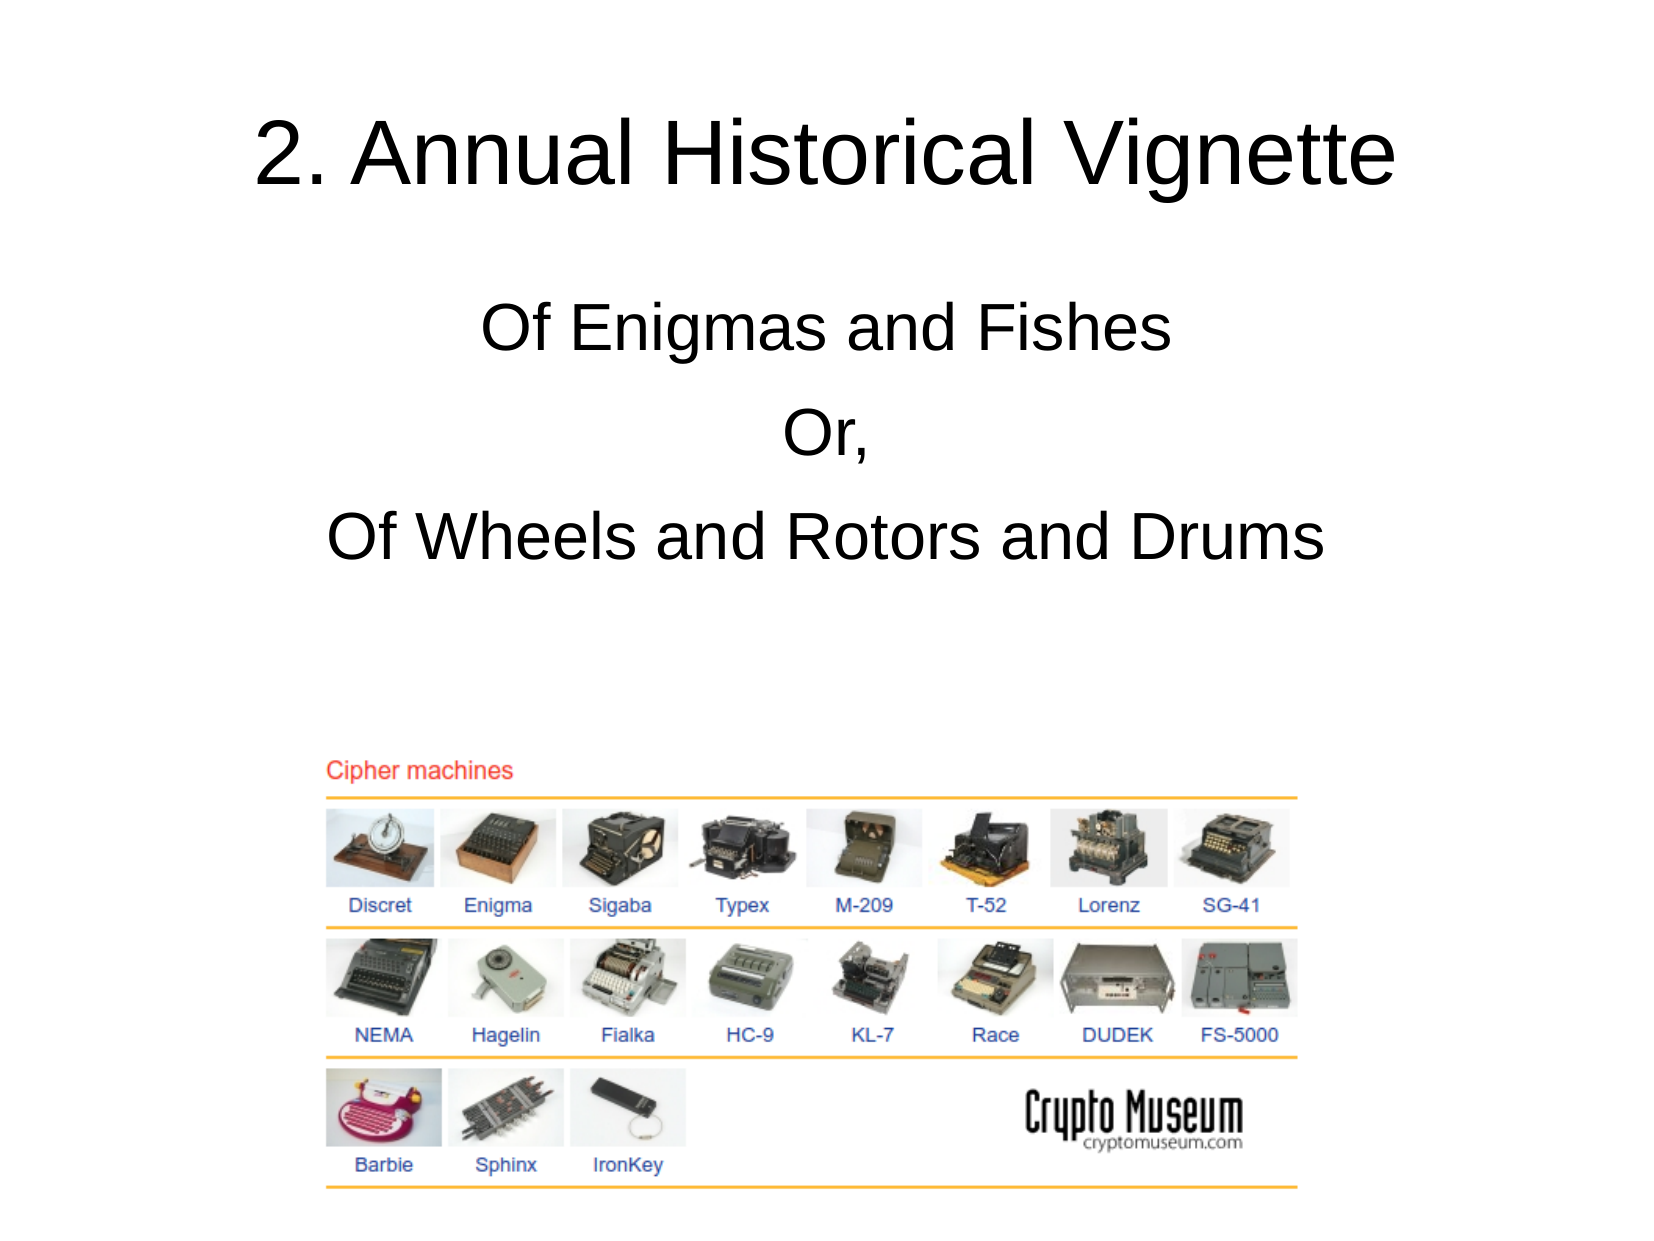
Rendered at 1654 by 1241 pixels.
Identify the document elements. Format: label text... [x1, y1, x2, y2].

title 2. Annual Historical Vignette [82, 49, 1571, 257]
picture [317, 745, 1351, 1201]
list Of Enigmas and Fishes Or, Of Wheels and Rotors and Drums [82, 290, 1571, 1010]
